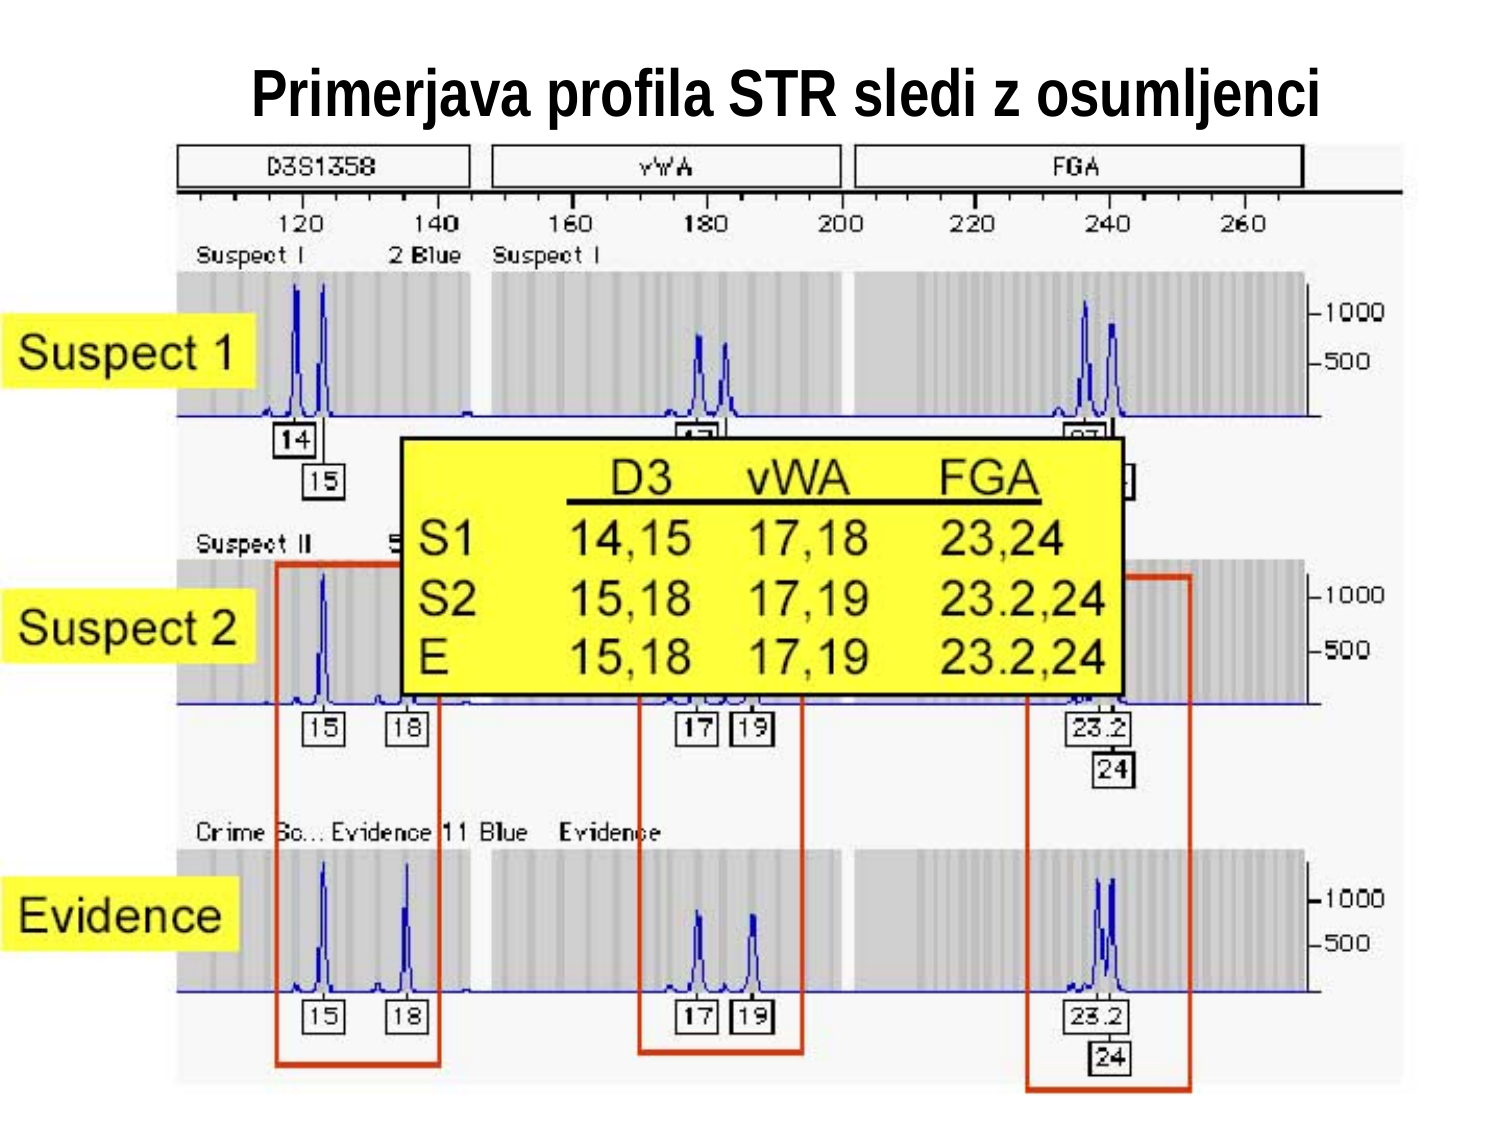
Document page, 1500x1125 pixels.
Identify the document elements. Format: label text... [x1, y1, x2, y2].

text_box Primerjava profila STR sledi z osumljenci [75, 49, 1500, 138]
picture [0, 26, 1472, 1125]
